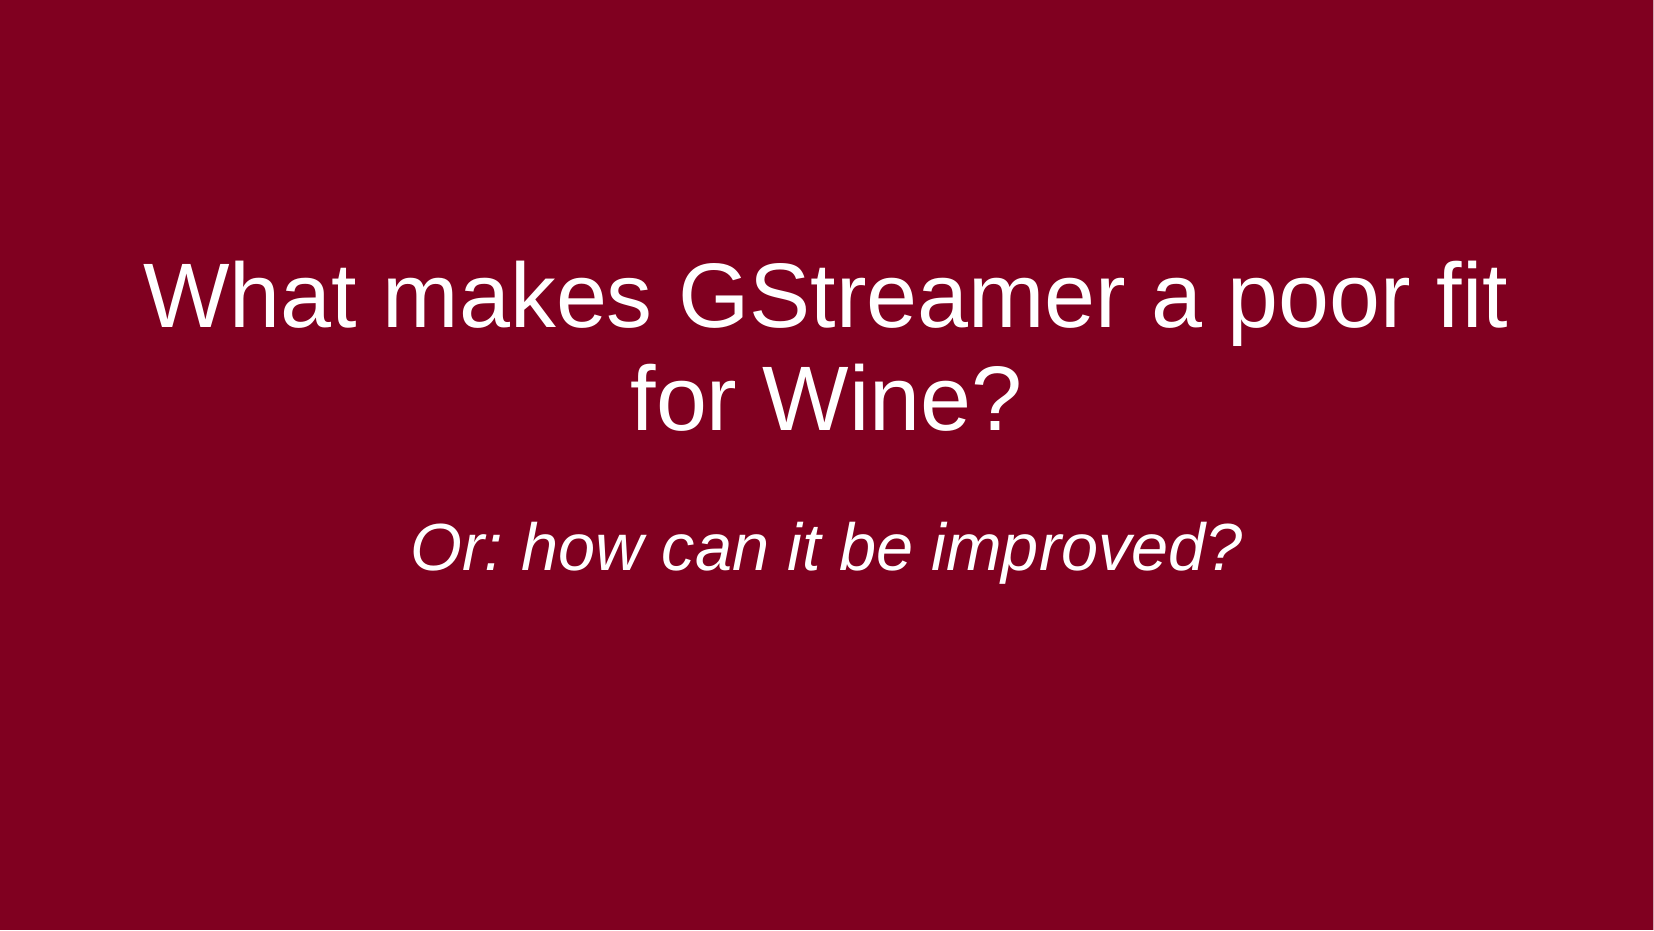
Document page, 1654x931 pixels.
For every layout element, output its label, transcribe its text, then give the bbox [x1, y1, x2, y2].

title What makes GStreamer a poor fit for Wine? [82, 244, 1571, 337]
subtitle Or: how can it be improved? [82, 337, 1571, 758]
